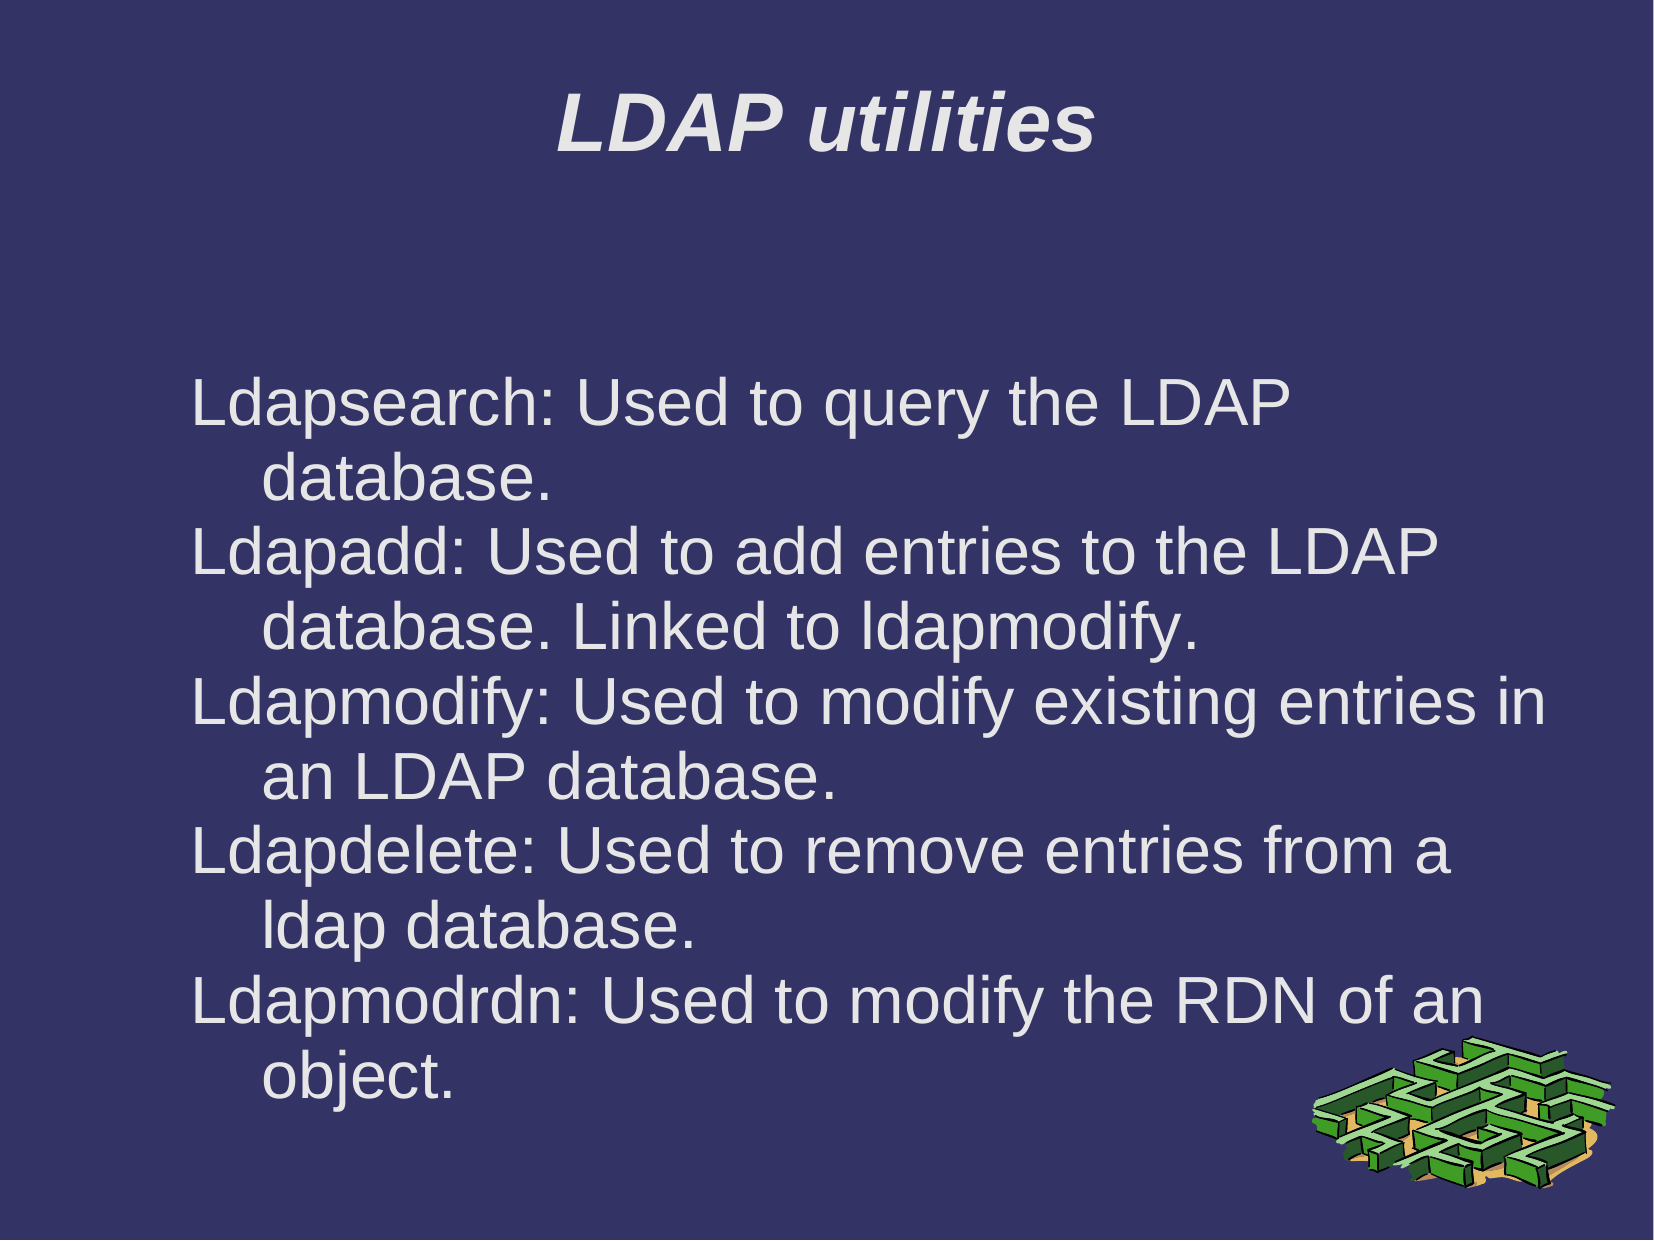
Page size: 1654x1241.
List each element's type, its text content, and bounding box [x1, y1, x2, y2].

title LDAP utilities [121, 19, 1534, 227]
list Ldapsearch: Used to query the LDAP database. Ldapadd: Used to add entries to the LDAP database. Linked to ldapmodify. Ldapmodify: Used to modify existing entries in an LDAP database. Ldapdelete: Used to remove entries from a ldap database. Ldapmodrdn: Used to modify the RDN of an object. [178, 364, 1570, 1147]
